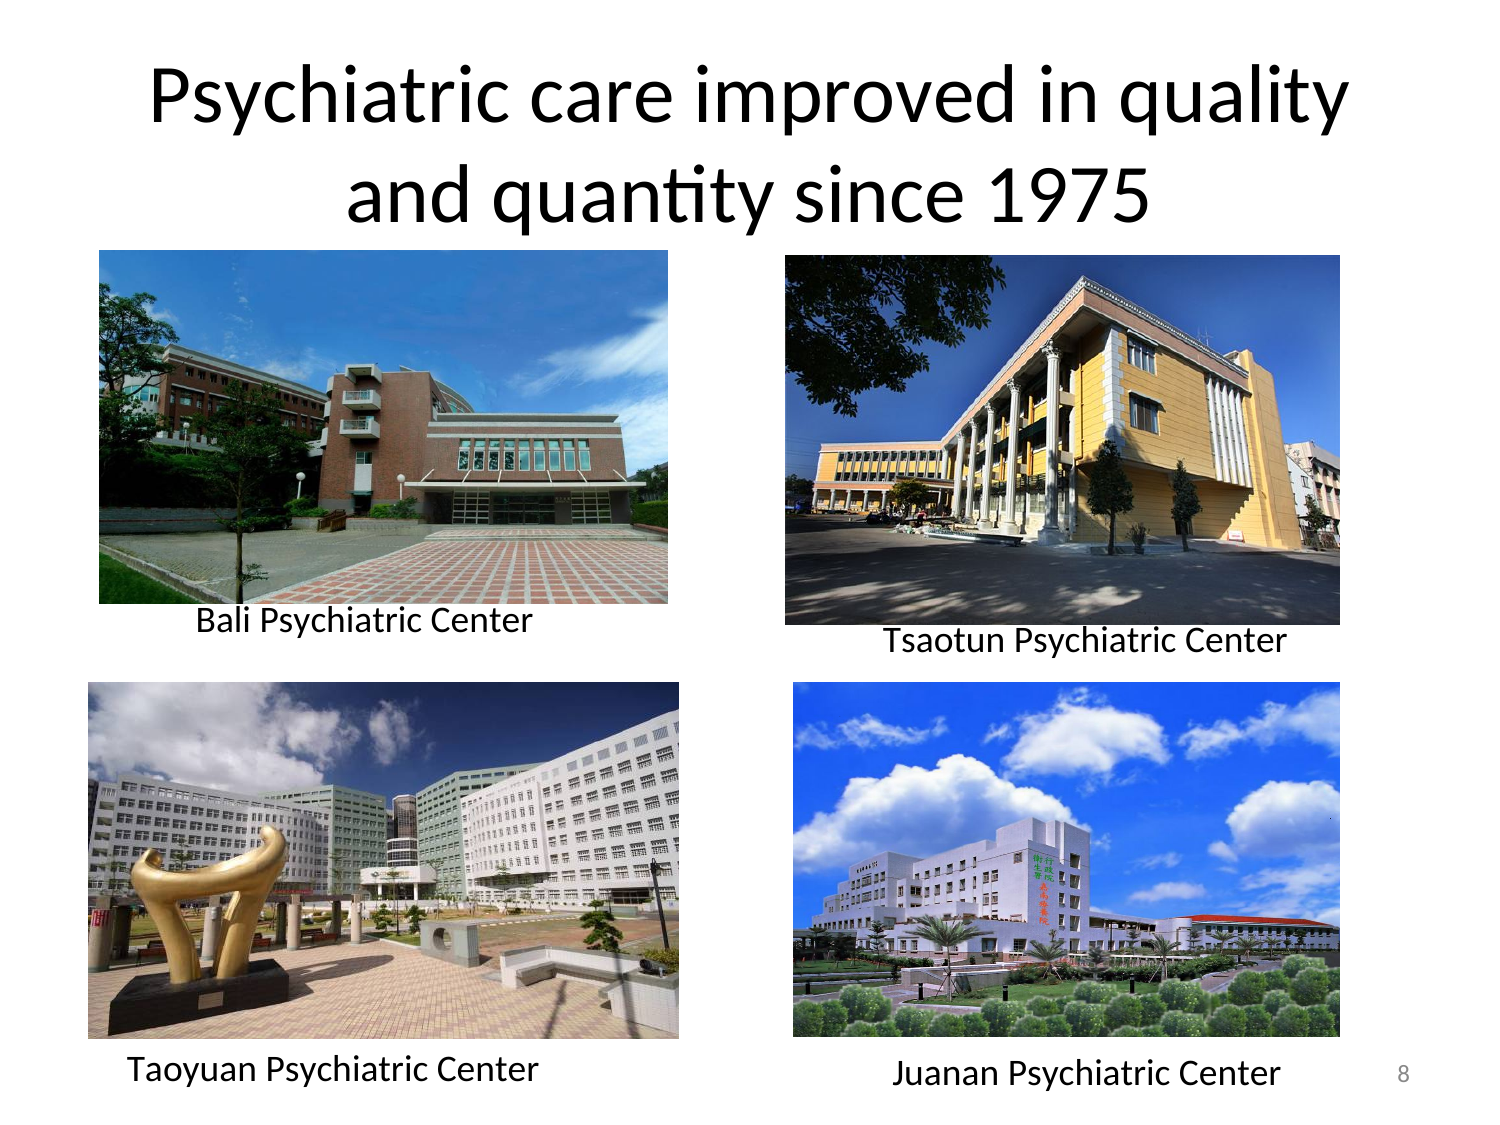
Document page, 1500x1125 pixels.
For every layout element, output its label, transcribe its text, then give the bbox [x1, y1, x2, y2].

picture [785, 255, 1340, 625]
text_box Taoyuan Psychiatric Center [112, 1036, 555, 1097]
text_box Juanan Psychiatric Center [877, 1040, 1298, 1101]
picture [99, 250, 668, 604]
text_box <編號> [1074, 1042, 1426, 1103]
text_box Tsaotun Psychiatric Center [868, 606, 1304, 668]
title Psychiatric care improved in quality and quantity since 1975 [75, 45, 1426, 233]
picture [88, 682, 679, 1039]
text_box Bali Psychiatric Center [180, 586, 549, 648]
picture [793, 682, 1340, 1038]
